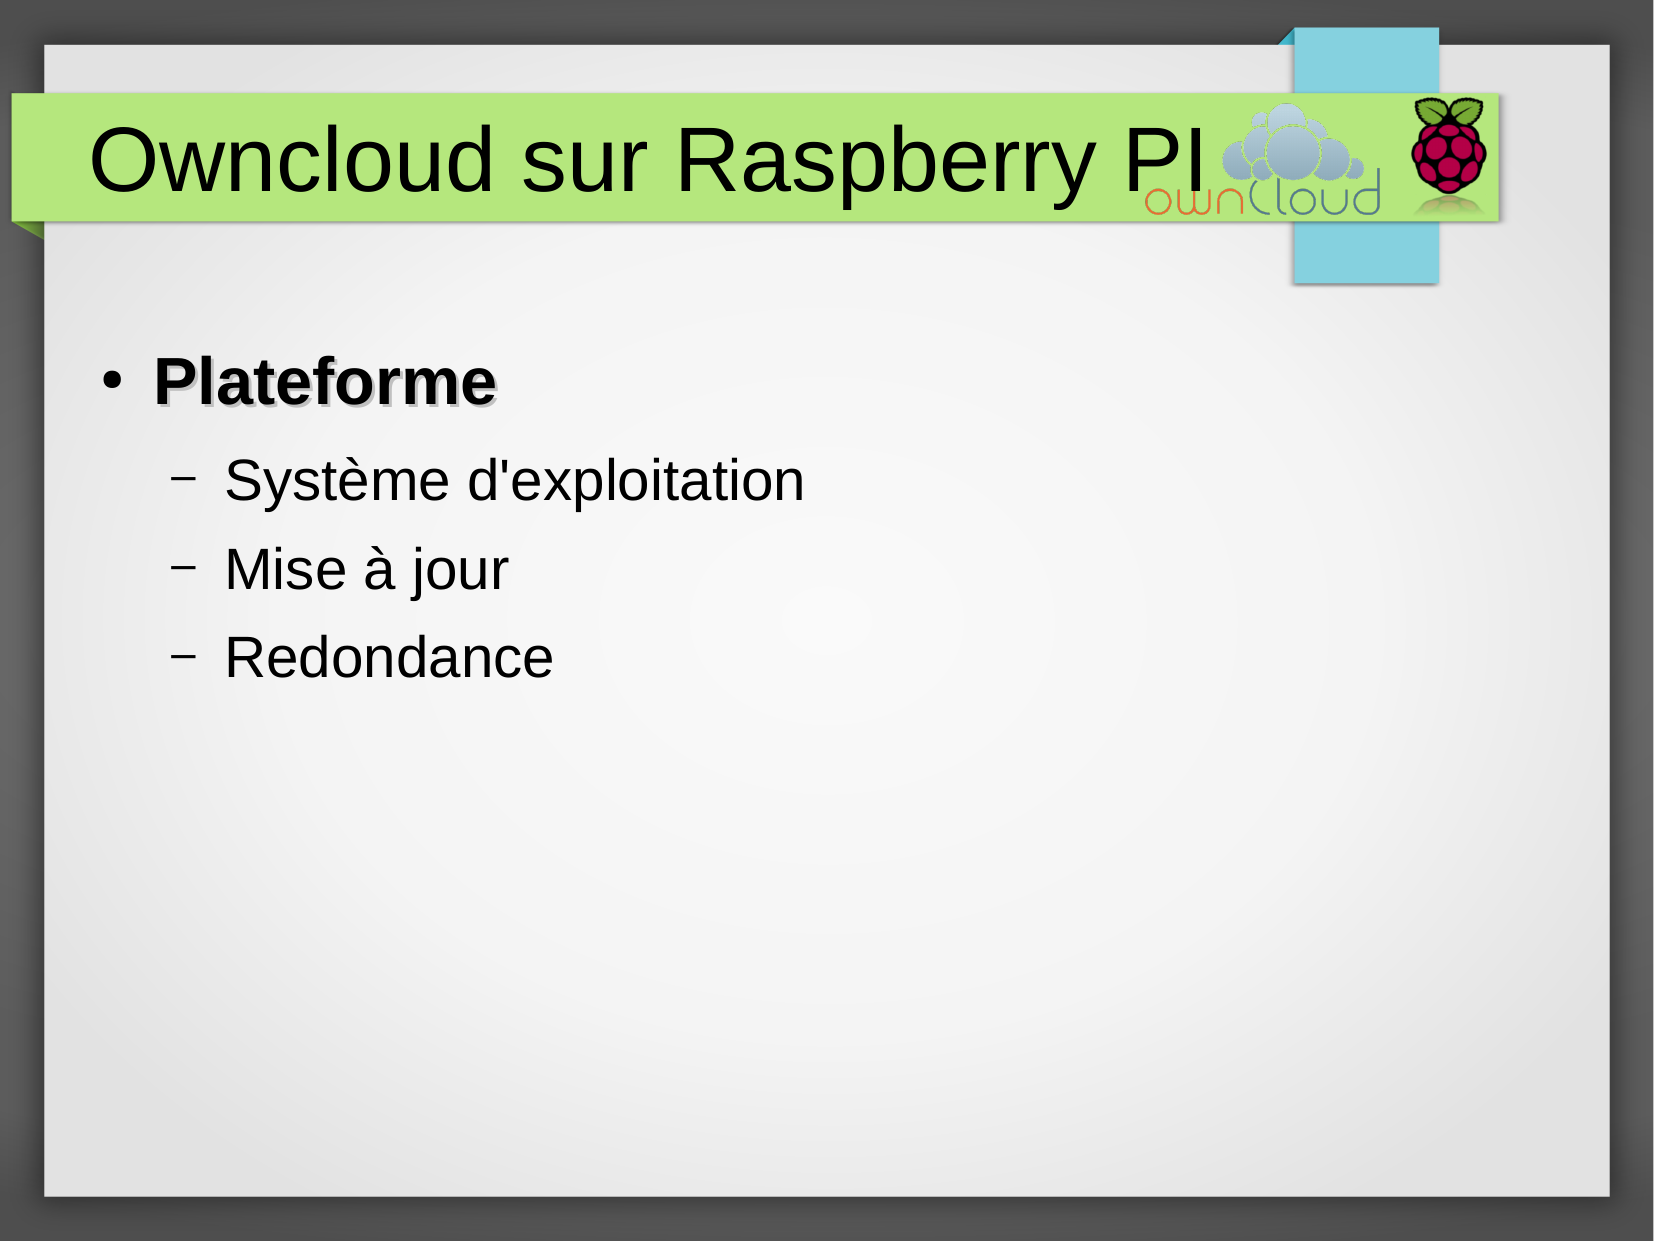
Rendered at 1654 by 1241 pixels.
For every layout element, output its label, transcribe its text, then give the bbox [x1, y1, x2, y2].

list Plateforme Système d'exploitation Mise à jour Redondance [82, 343, 1538, 1063]
picture [0, 0, 1654, 1241]
title Owncloud sur Raspberry PI [70, 106, 1229, 213]
